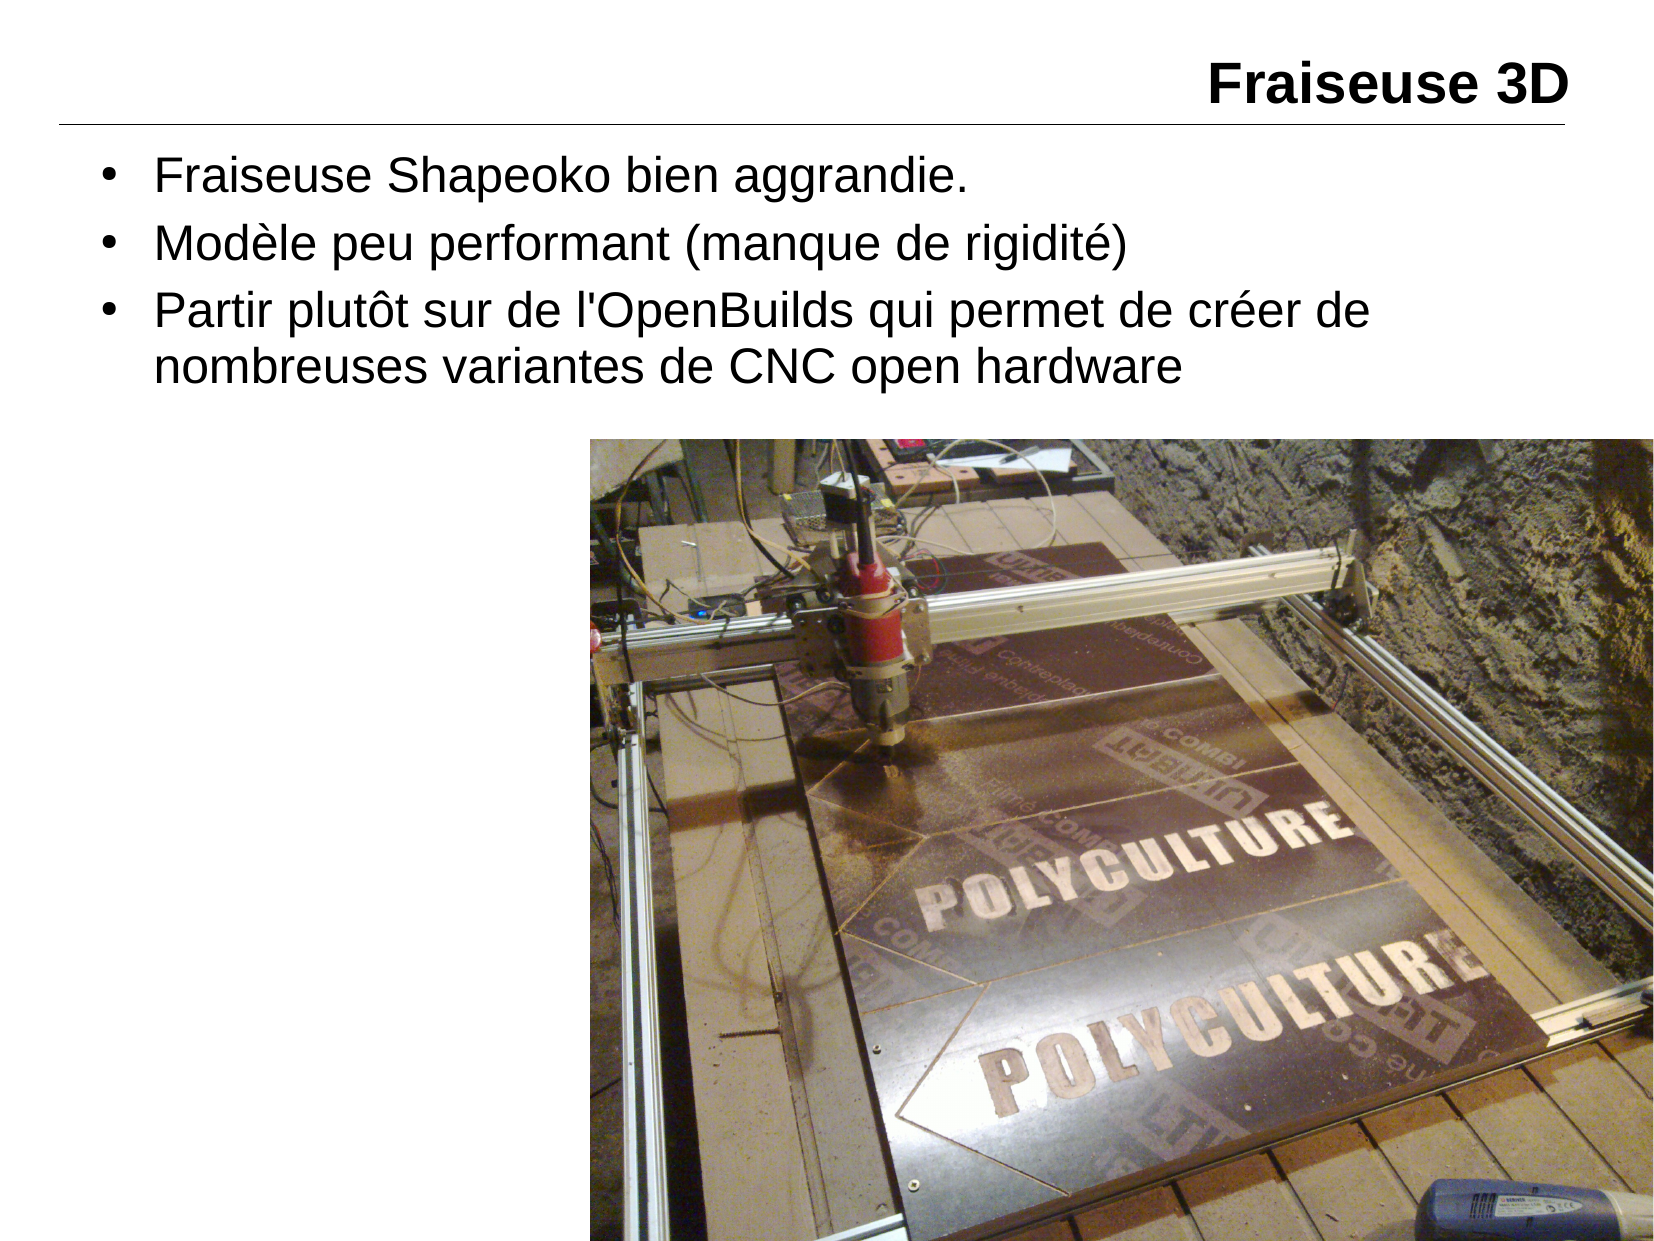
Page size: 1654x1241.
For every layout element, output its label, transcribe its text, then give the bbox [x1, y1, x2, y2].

title Fraiseuse 3D [59, 46, 1571, 122]
picture [590, 439, 1654, 1241]
list Fraiseuse Shapeoko bien aggrandie. Modèle peu performant (manque de rigidité) Partir plutôt sur de l'OpenBuilds qui permet de créer de nombreuses variantes de CNC open hardware [82, 147, 1571, 1109]
